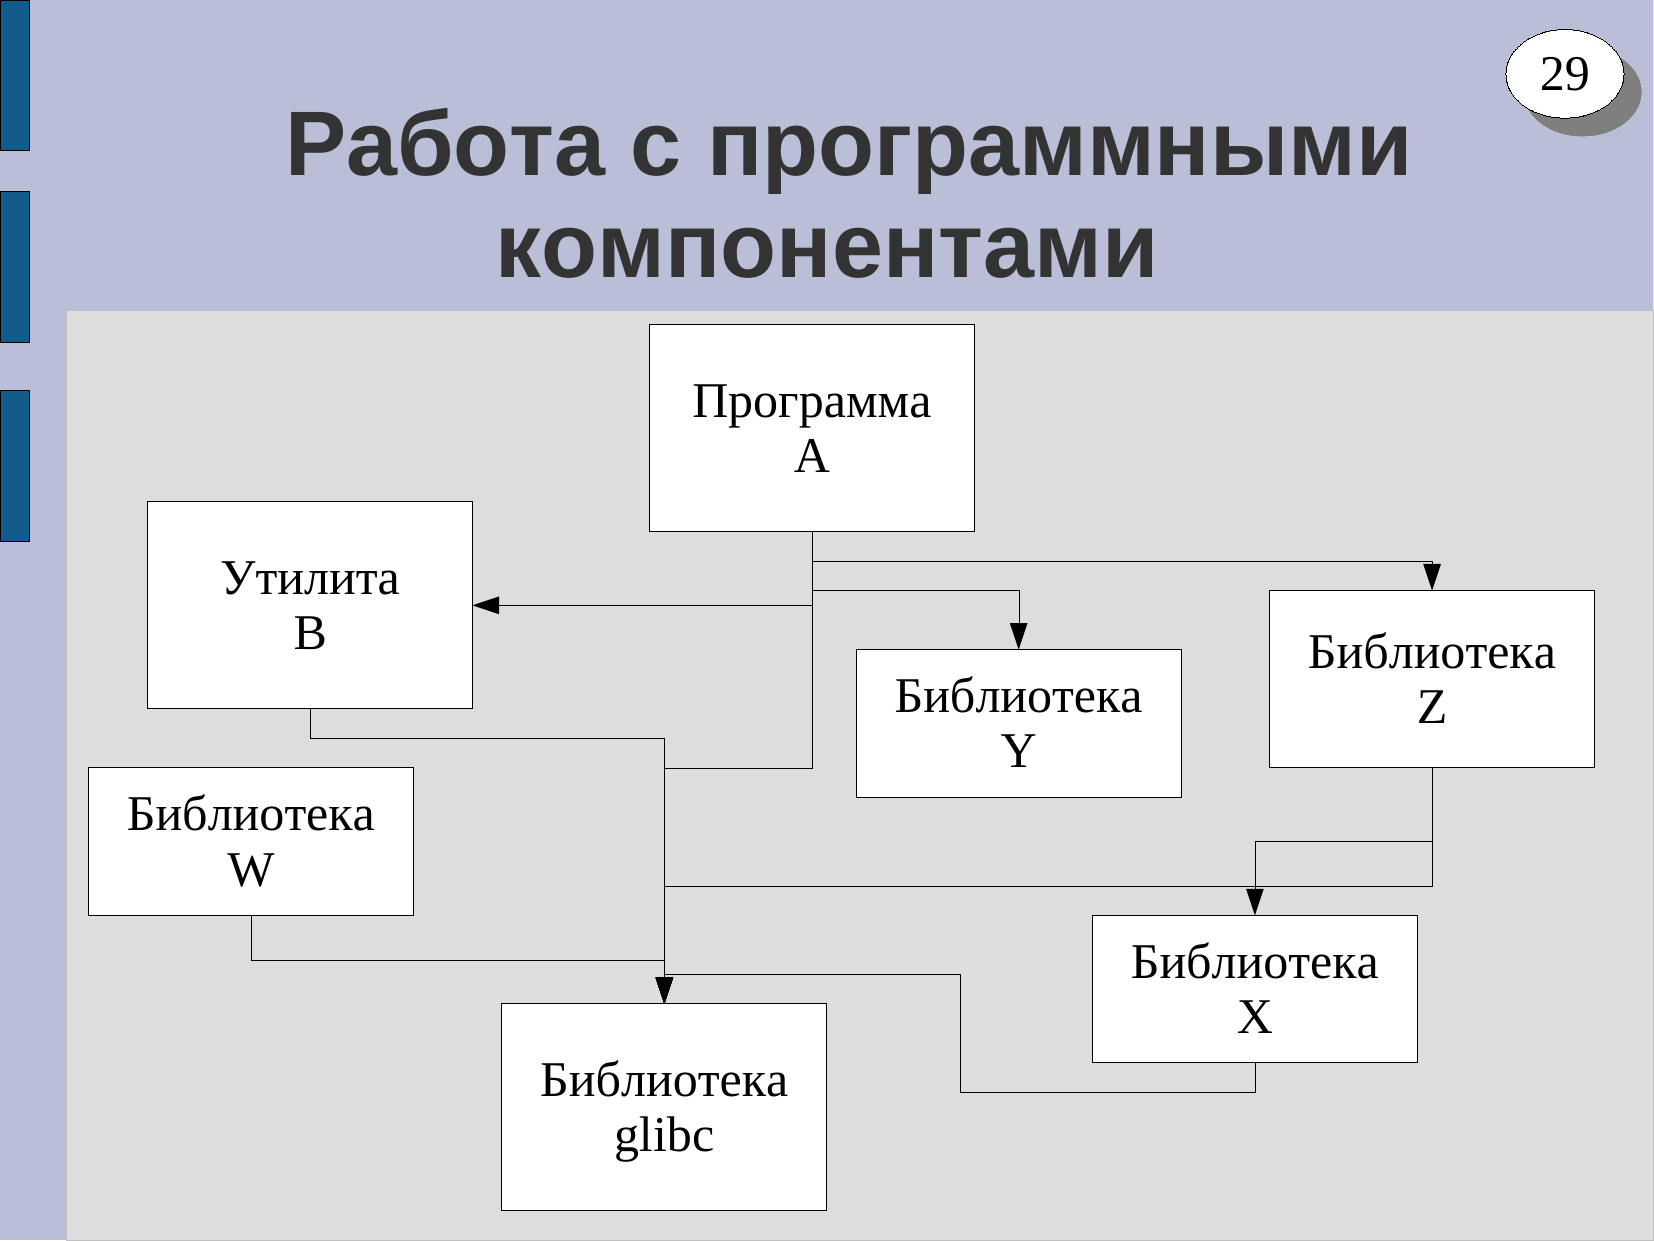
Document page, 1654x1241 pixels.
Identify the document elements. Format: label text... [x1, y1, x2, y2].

text_box Библиотека Z [1269, 590, 1595, 768]
text_box Библиотека glibc [501, 1003, 827, 1211]
text_box Утилита B [147, 501, 473, 709]
text_box Библиотека Y [856, 649, 1182, 798]
text_box 29 [1505, 29, 1625, 119]
text_box Программа A [649, 324, 975, 532]
text_box Библиотека W [88, 767, 414, 916]
text_box Библиотека X [1092, 915, 1418, 1063]
title Работа с программными компонентами [121, 87, 1534, 302]
